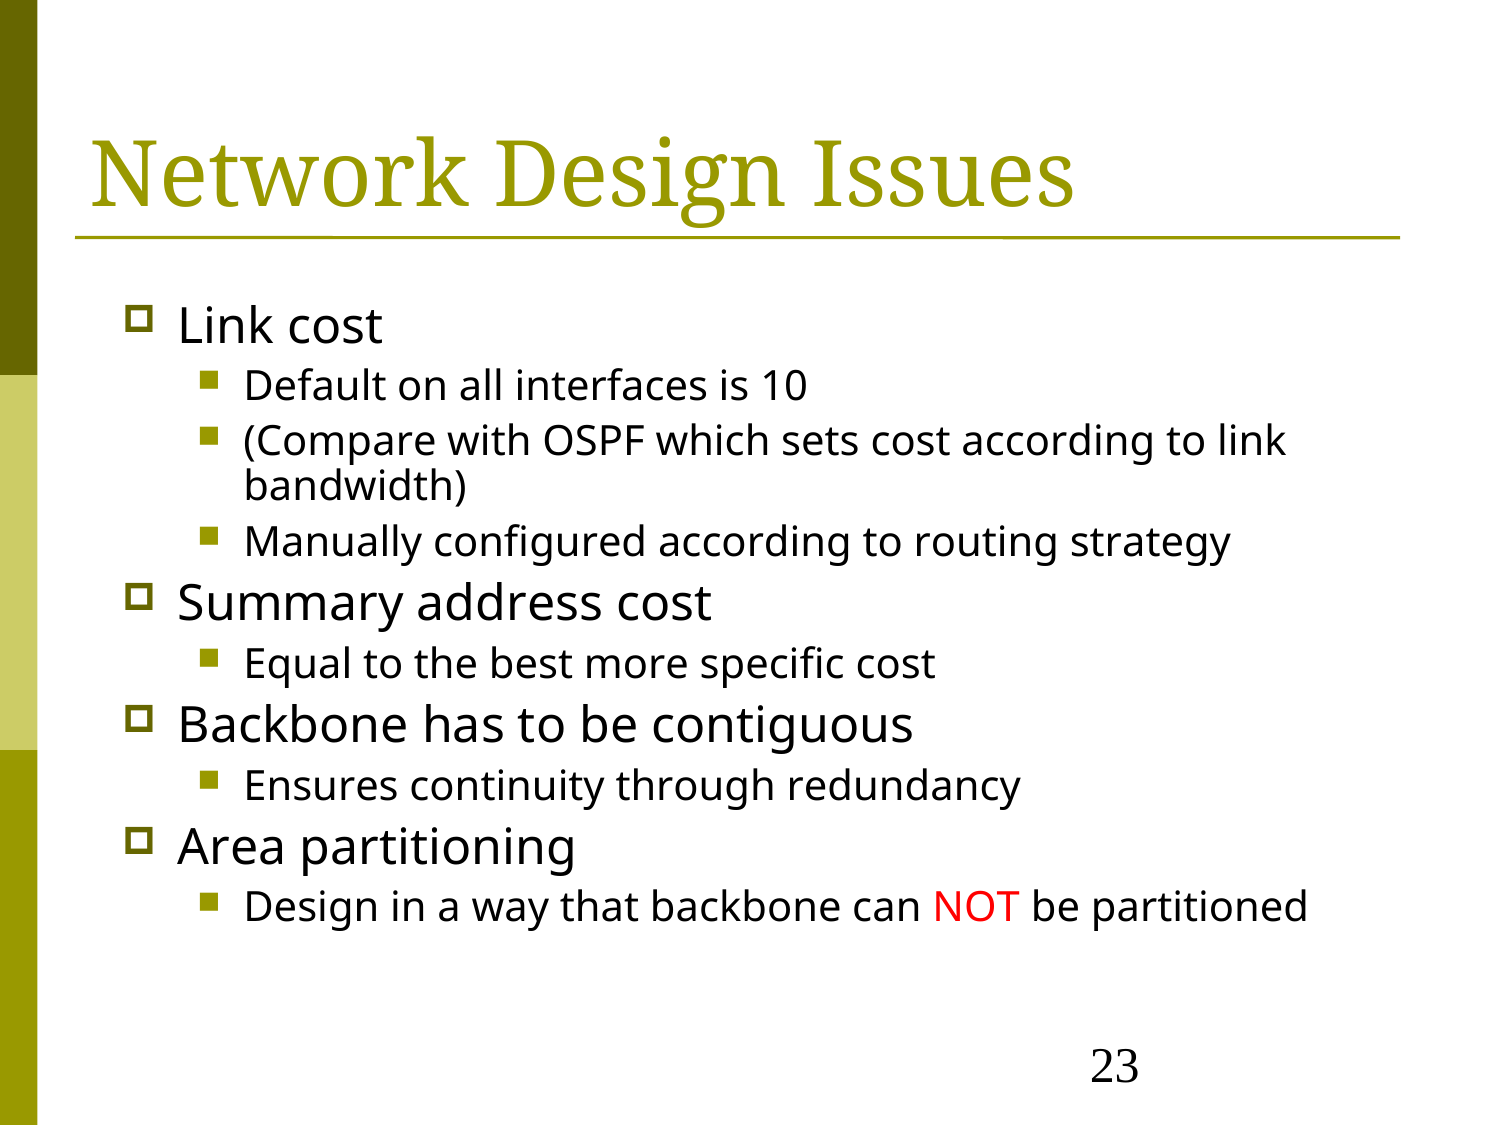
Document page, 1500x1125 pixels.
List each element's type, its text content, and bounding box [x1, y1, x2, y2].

text_box <number> [1074, 1025, 1425, 1101]
list Link cost Default on all interfaces is 10 (Compare with OSPF which sets cost according to link bandwidth) Manually configured according to routing strategy Summary address cost Equal to the best more specific cost Backbone has to be contiguous Ensures continuity through redundancy Area partitioning Design in a way that backbone can NOT be partitioned [107, 292, 1411, 1051]
title Network Design Issues [75, 45, 1426, 233]
